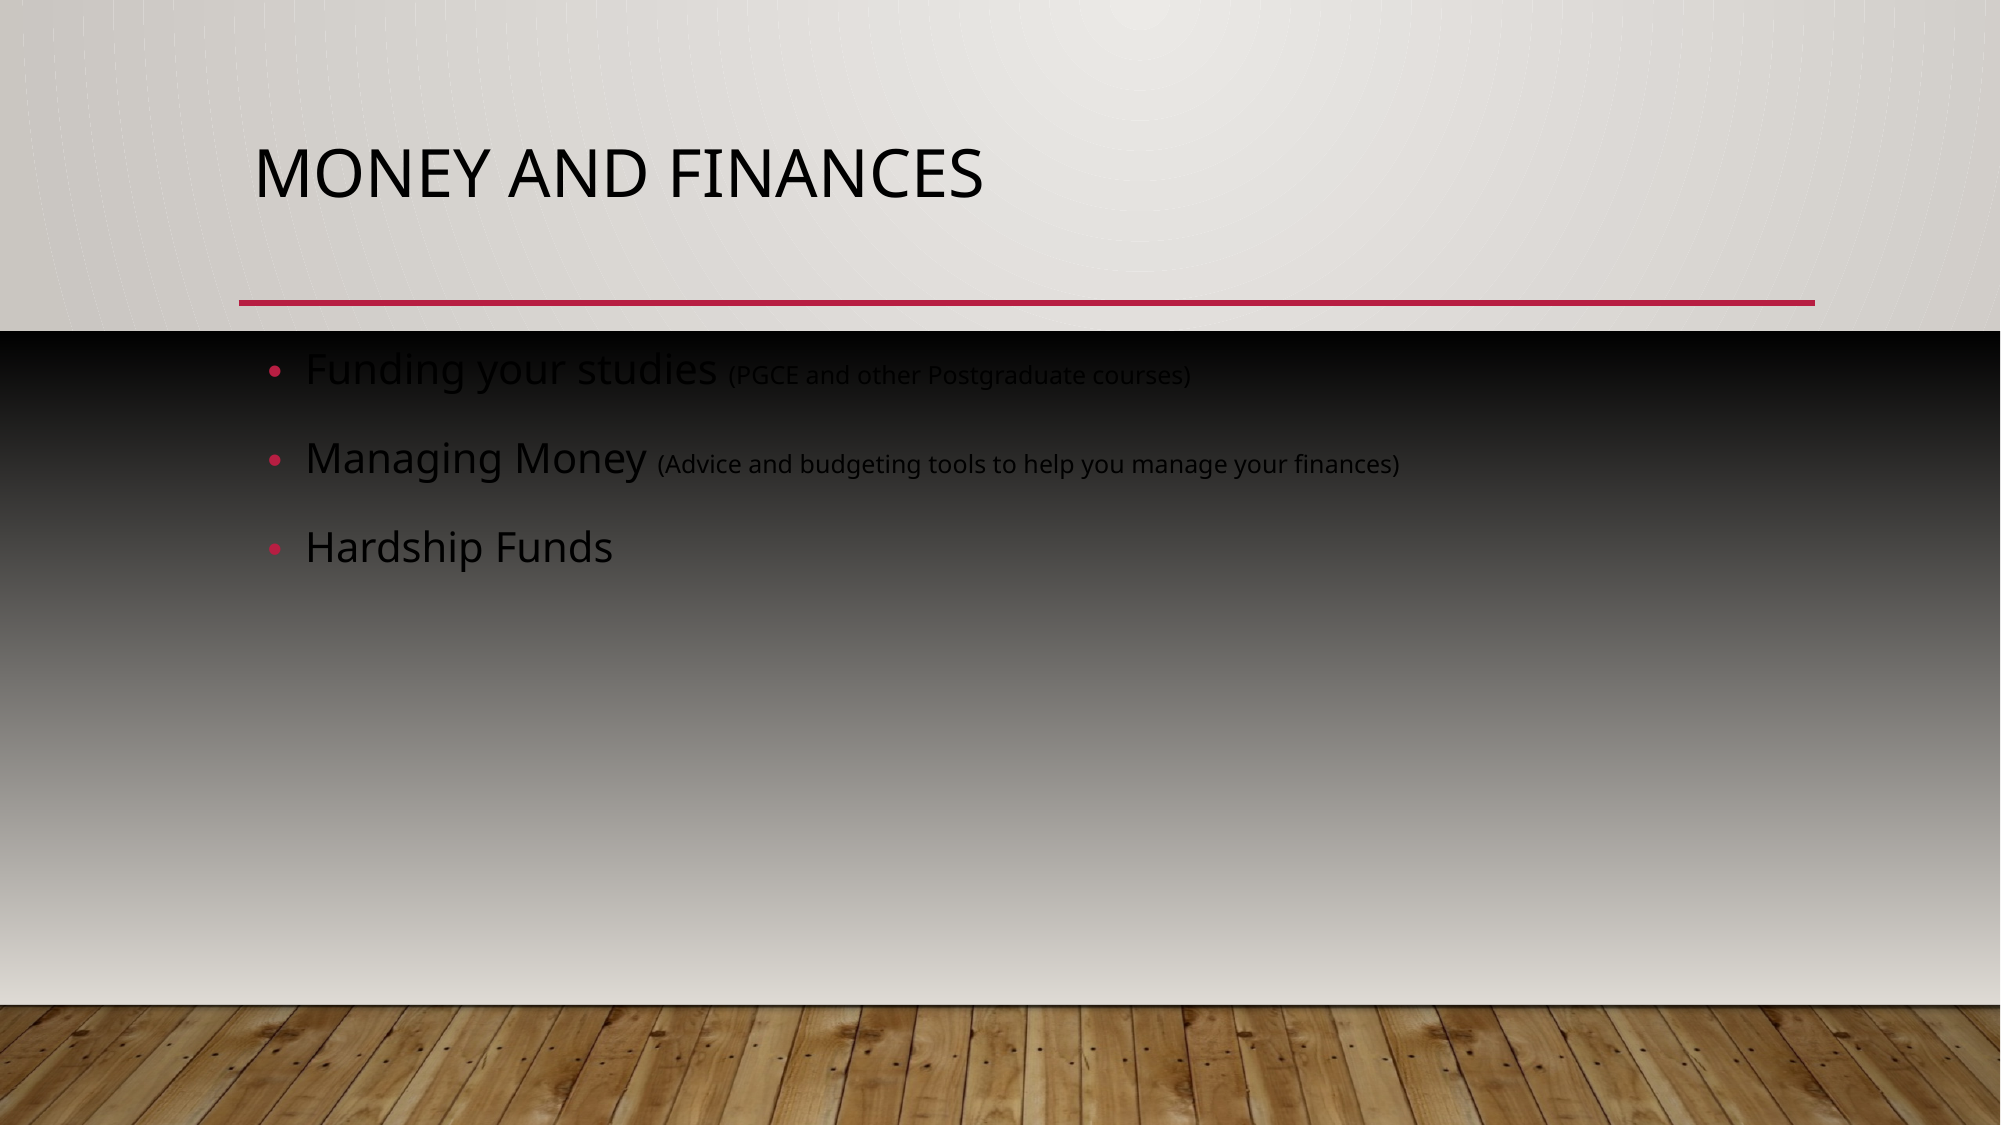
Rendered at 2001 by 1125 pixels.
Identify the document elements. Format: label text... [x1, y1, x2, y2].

list Funding your studies (PGCE and other Postgraduate courses) Managing Money (Advice and budgeting tools to help you manage your finances) Hardship Funds [252, 323, 1831, 679]
title Money and finances [238, 131, 1814, 305]
